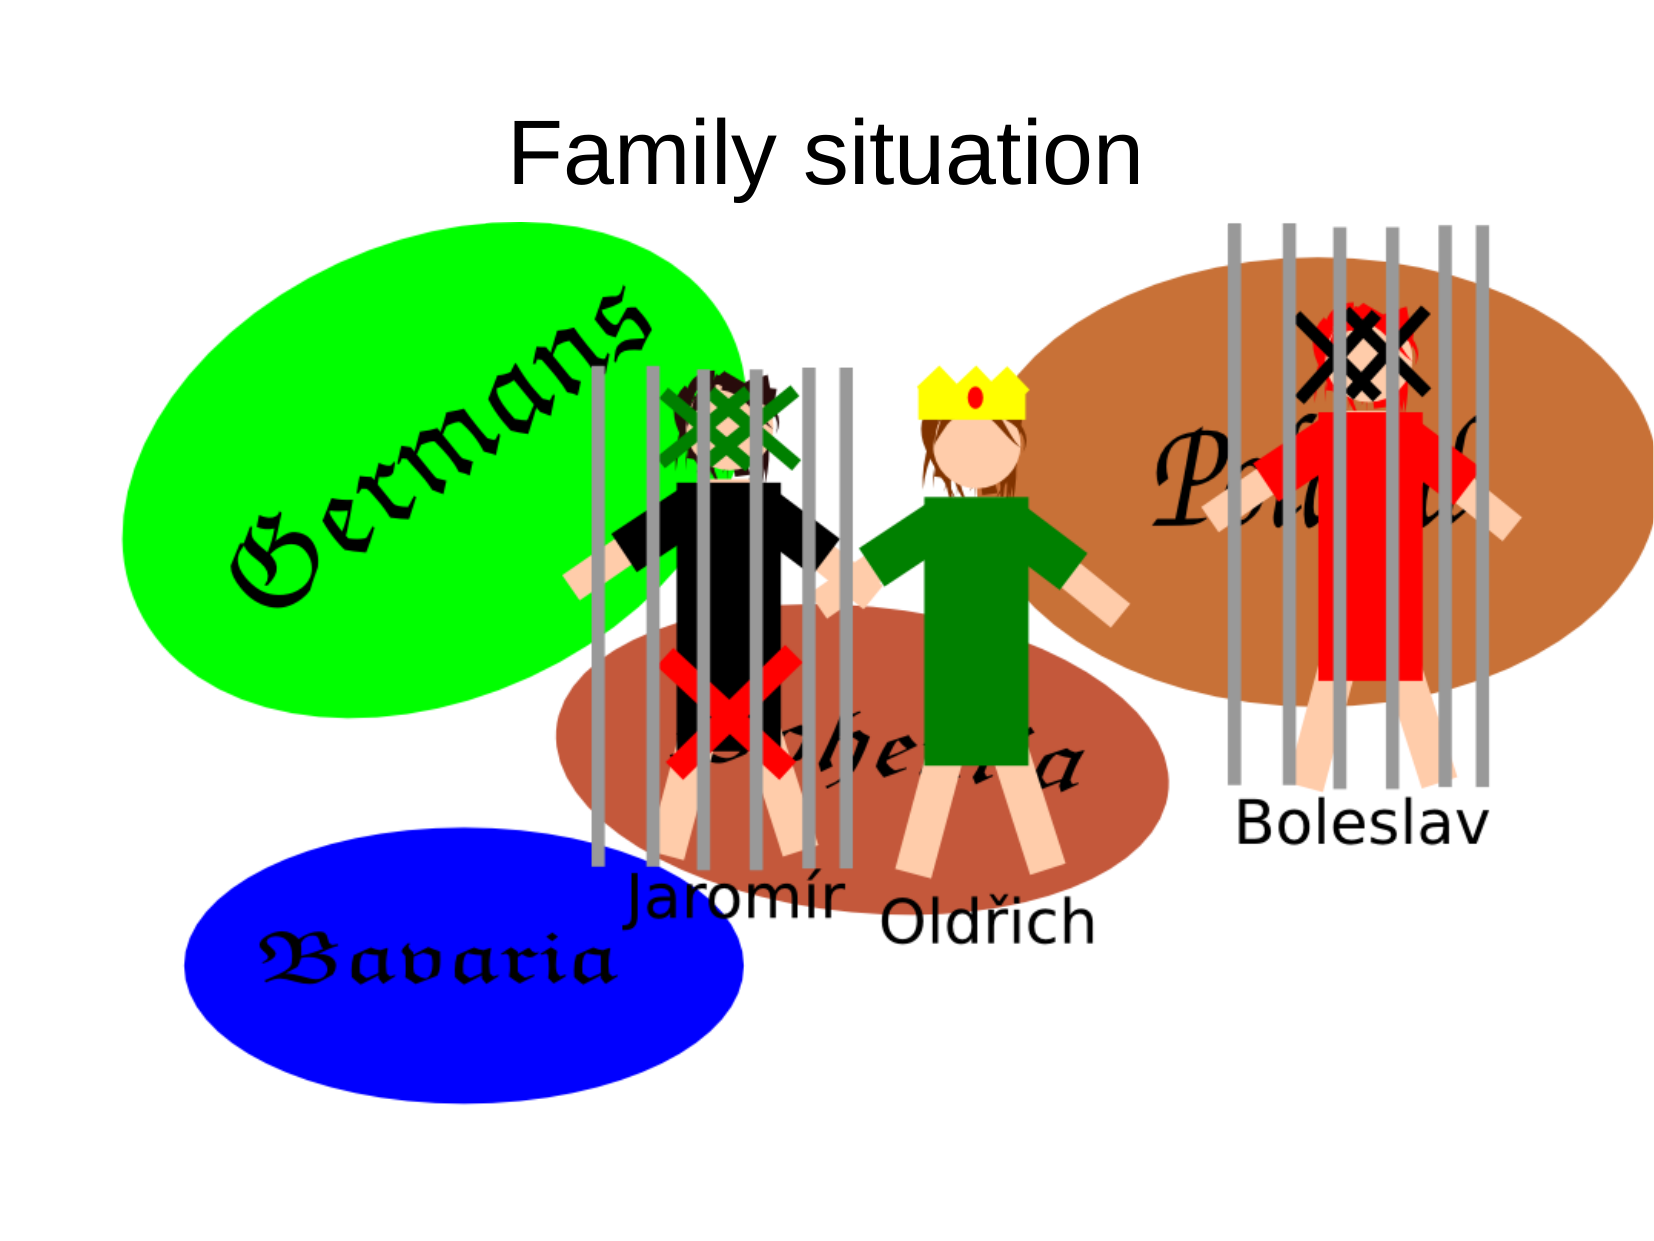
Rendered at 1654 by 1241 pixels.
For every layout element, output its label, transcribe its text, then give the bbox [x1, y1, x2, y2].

picture [11, 222, 1654, 1205]
title Family situation [82, 49, 1571, 222]
